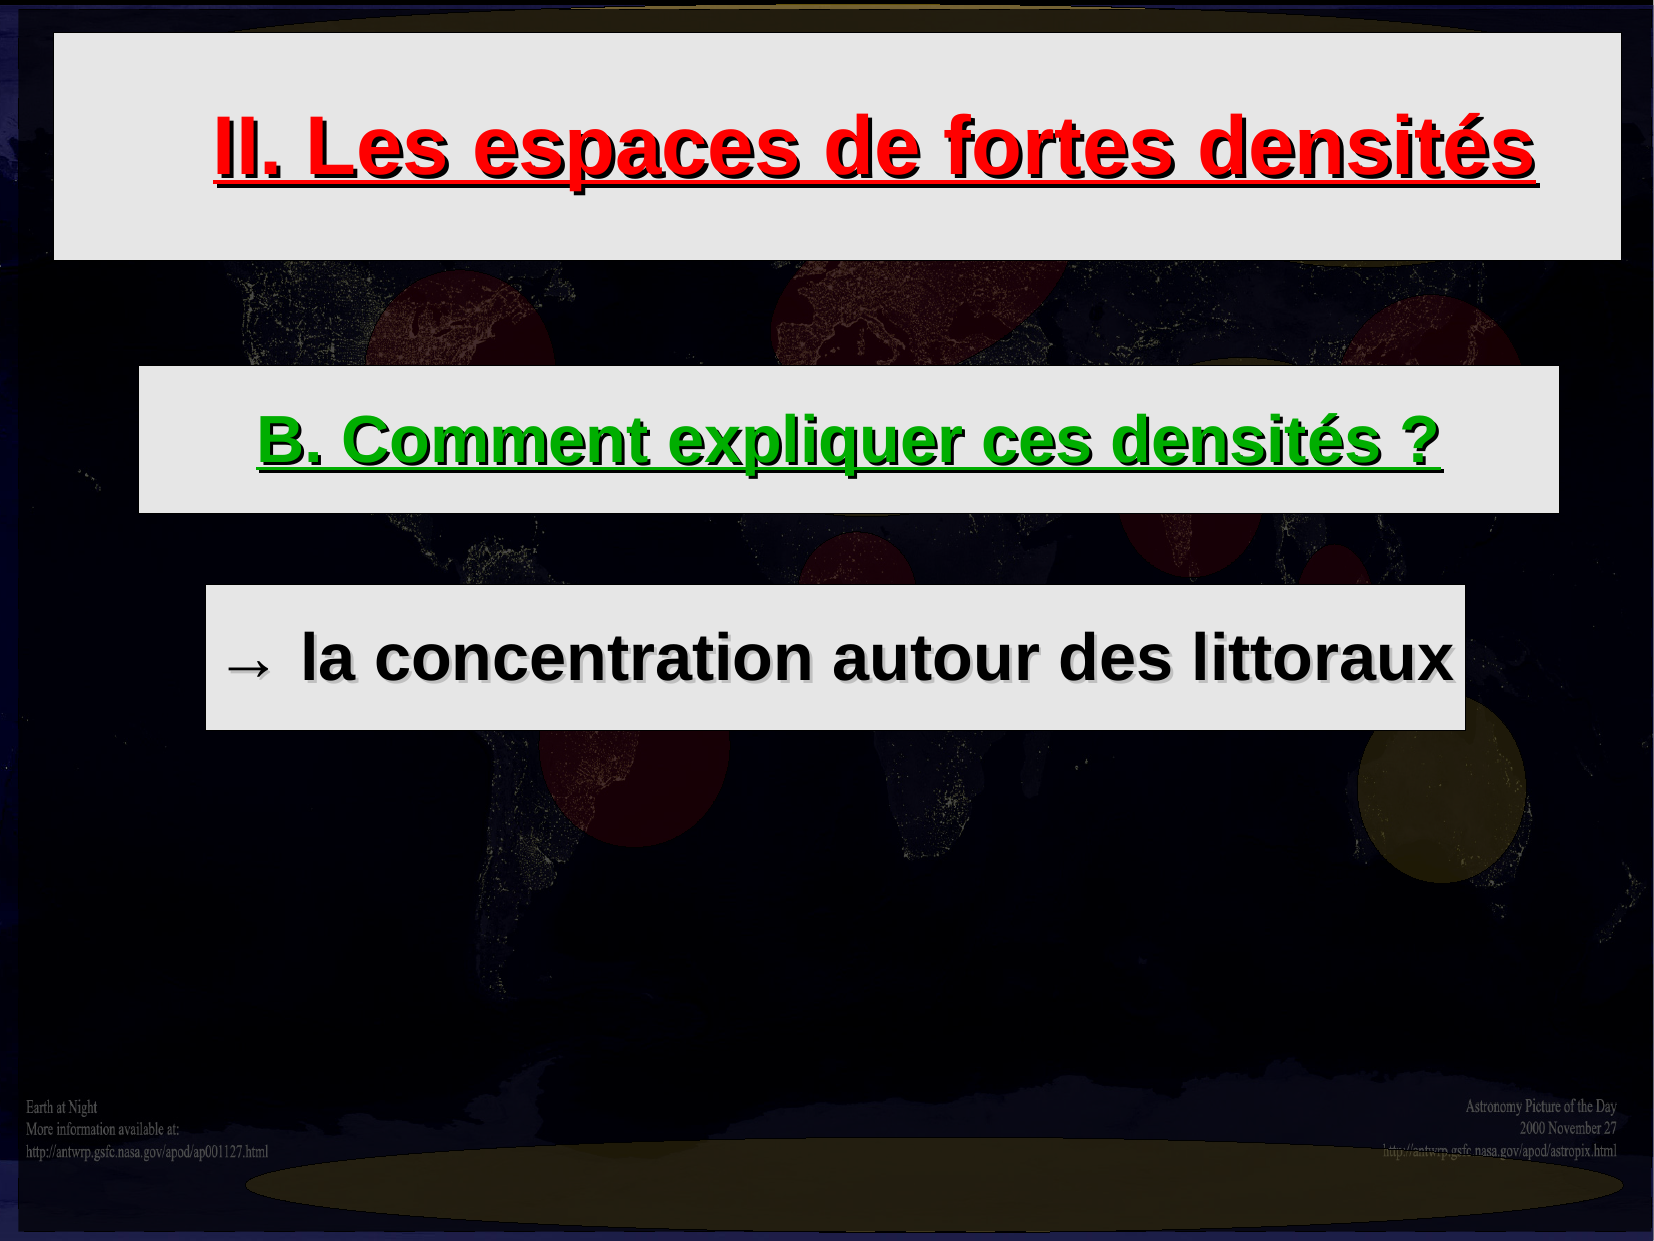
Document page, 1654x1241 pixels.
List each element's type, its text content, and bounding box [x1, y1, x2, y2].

picture [0, 5, 1654, 1241]
text_box → la concentration autour des littoraux [205, 584, 1466, 731]
text_box [18, 3, 1652, 1233]
text_box II. Les espaces de fortes densités [53, 32, 1622, 261]
text_box B. Comment expliquer ces densités ? [138, 365, 1560, 514]
